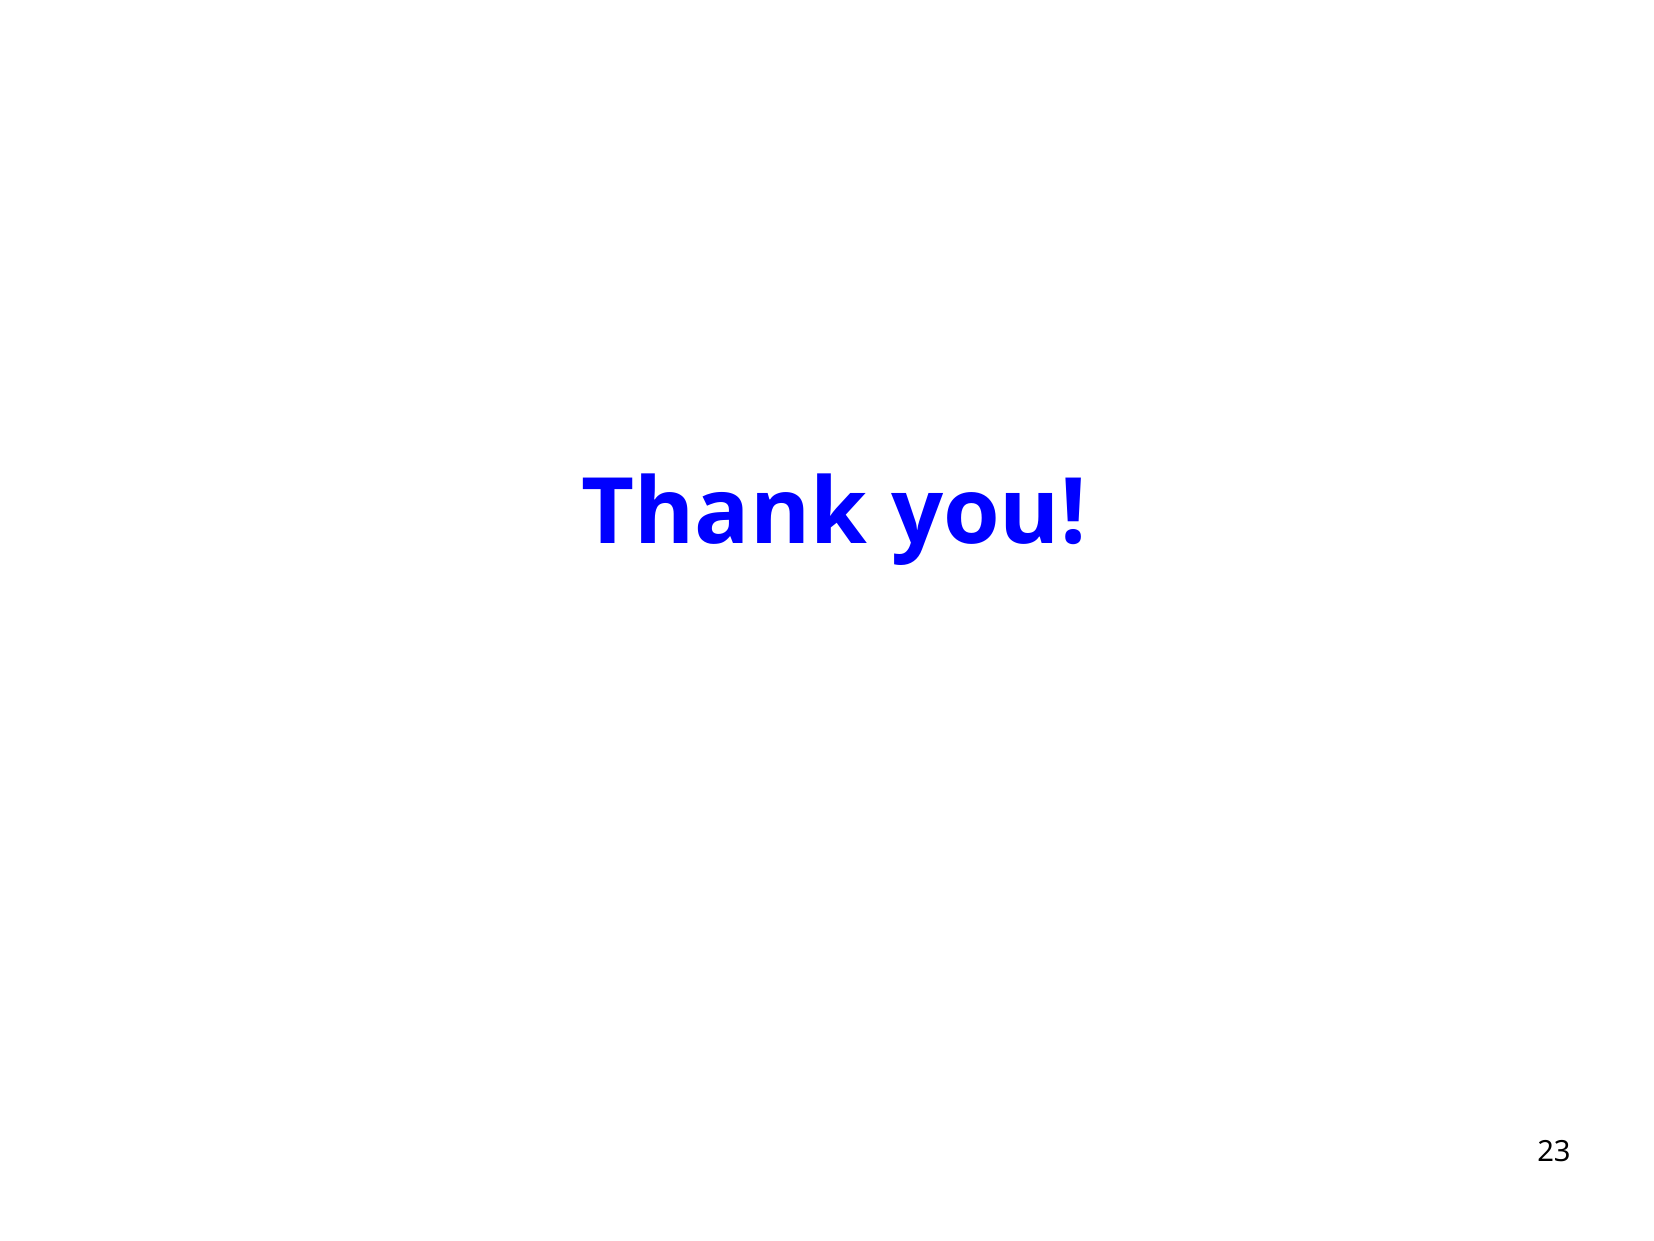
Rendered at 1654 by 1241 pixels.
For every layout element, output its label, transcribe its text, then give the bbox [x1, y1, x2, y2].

title Thank you! [90, 405, 1579, 613]
